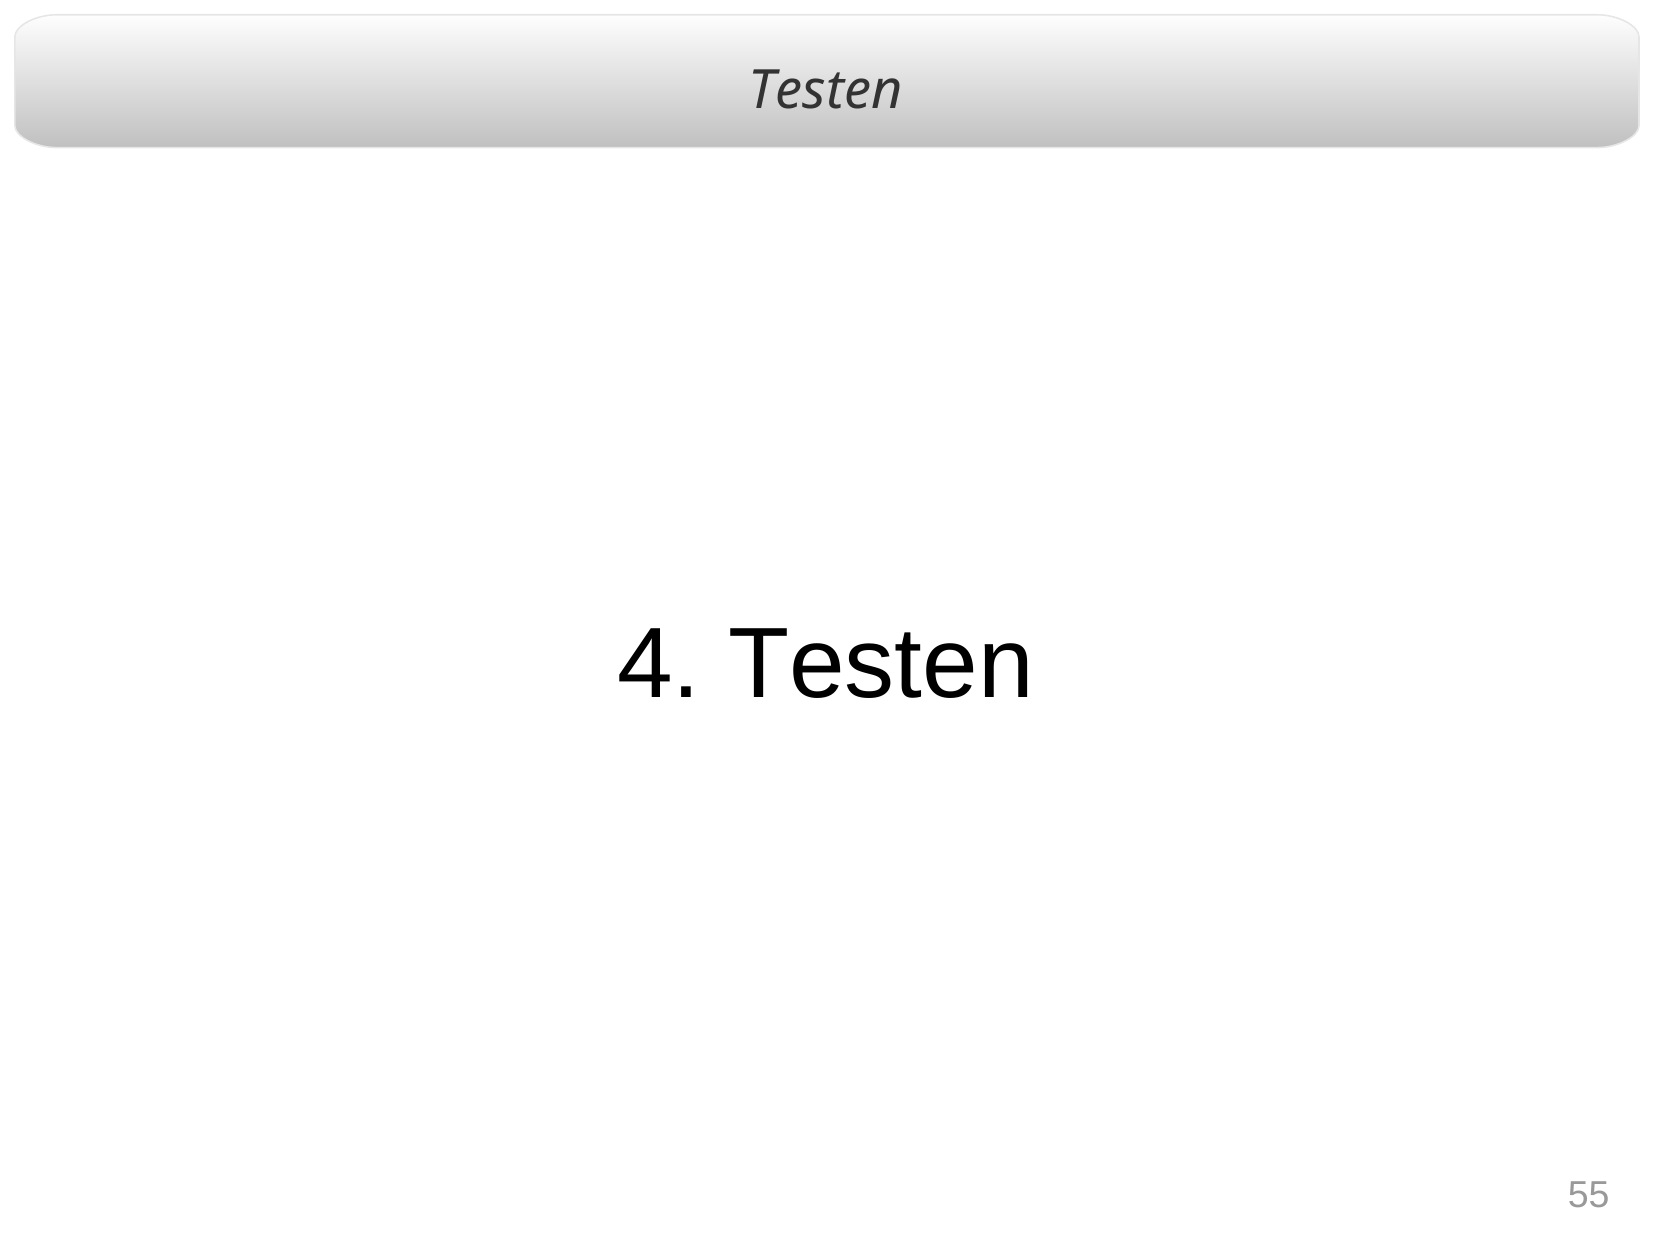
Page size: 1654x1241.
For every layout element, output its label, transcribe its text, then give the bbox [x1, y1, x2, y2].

title Testen [29, 29, 1622, 146]
subtitle 4. Testen [29, 184, 1622, 1143]
